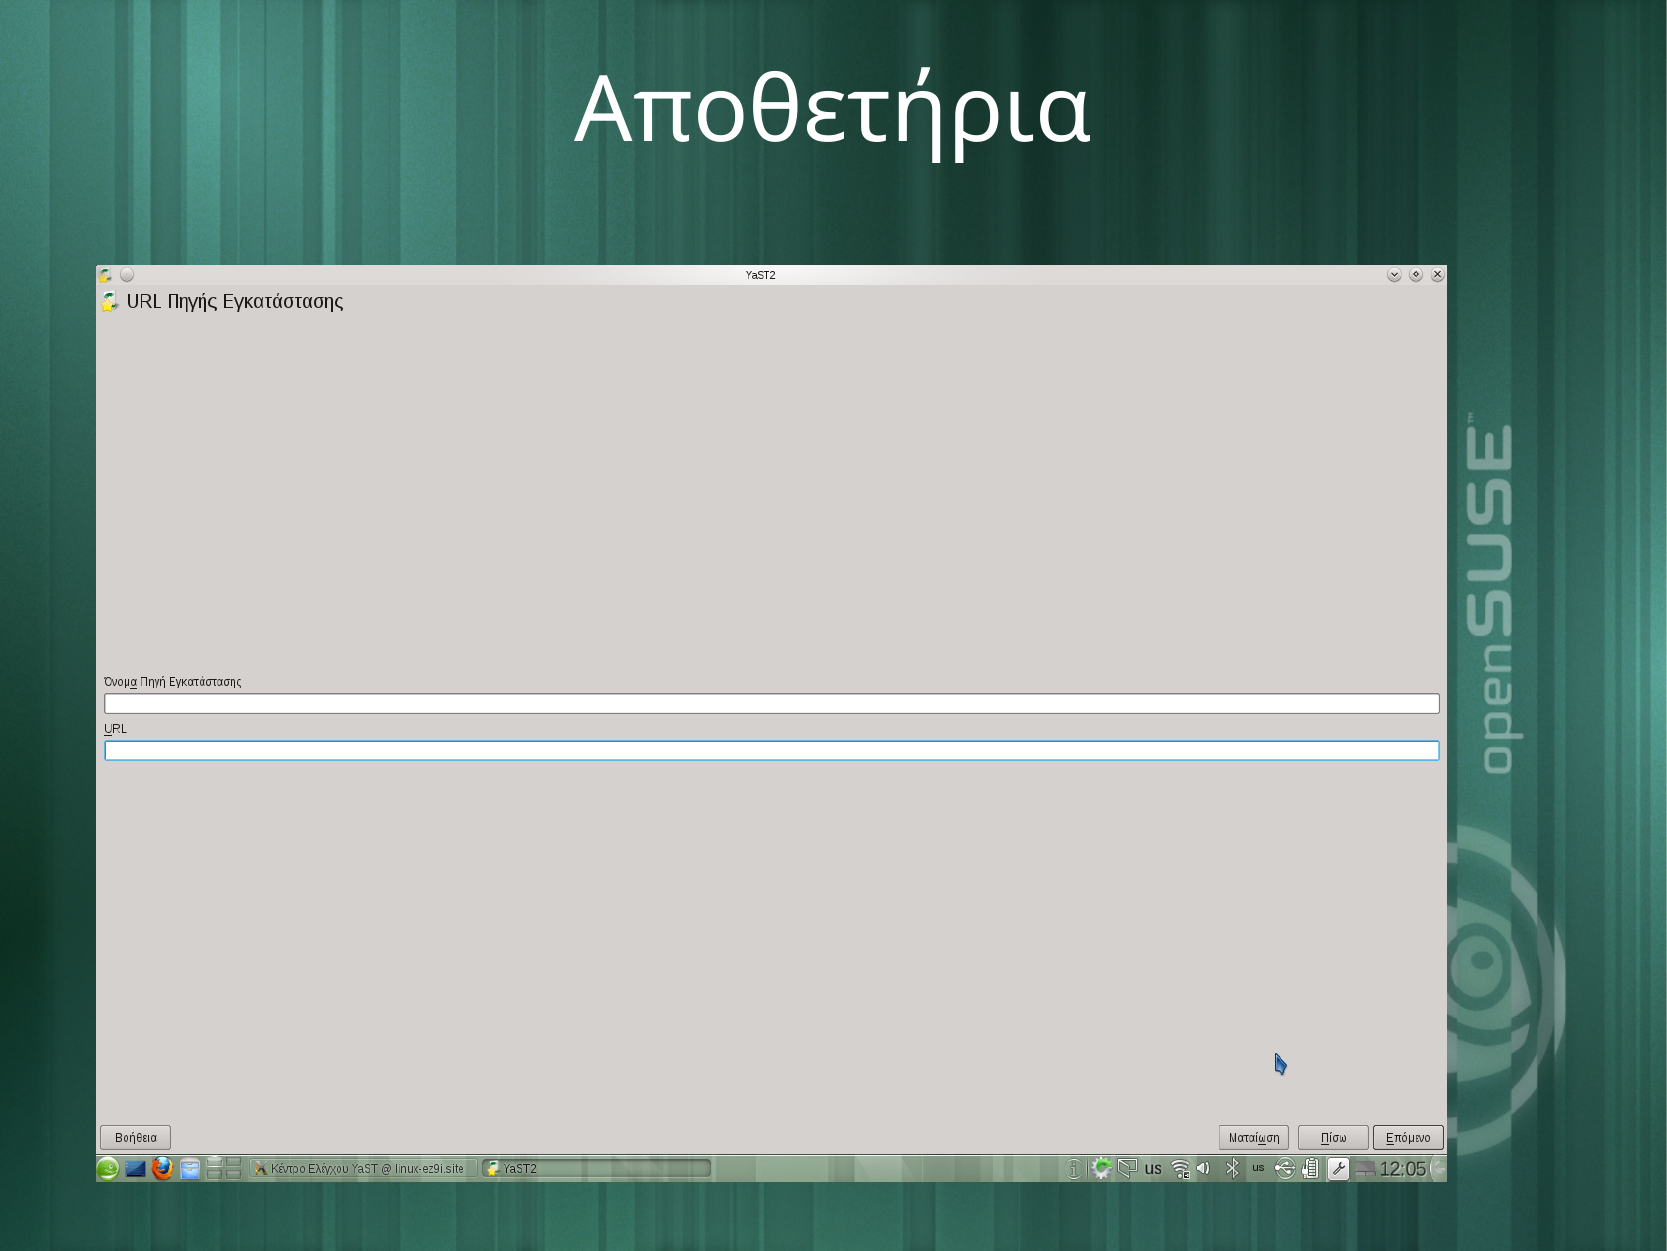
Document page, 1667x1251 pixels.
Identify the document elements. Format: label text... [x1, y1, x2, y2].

picture [0, 0, 1667, 1251]
title Αποθετήρια [40, 50, 1627, 271]
list [38, 295, 1625, 1196]
